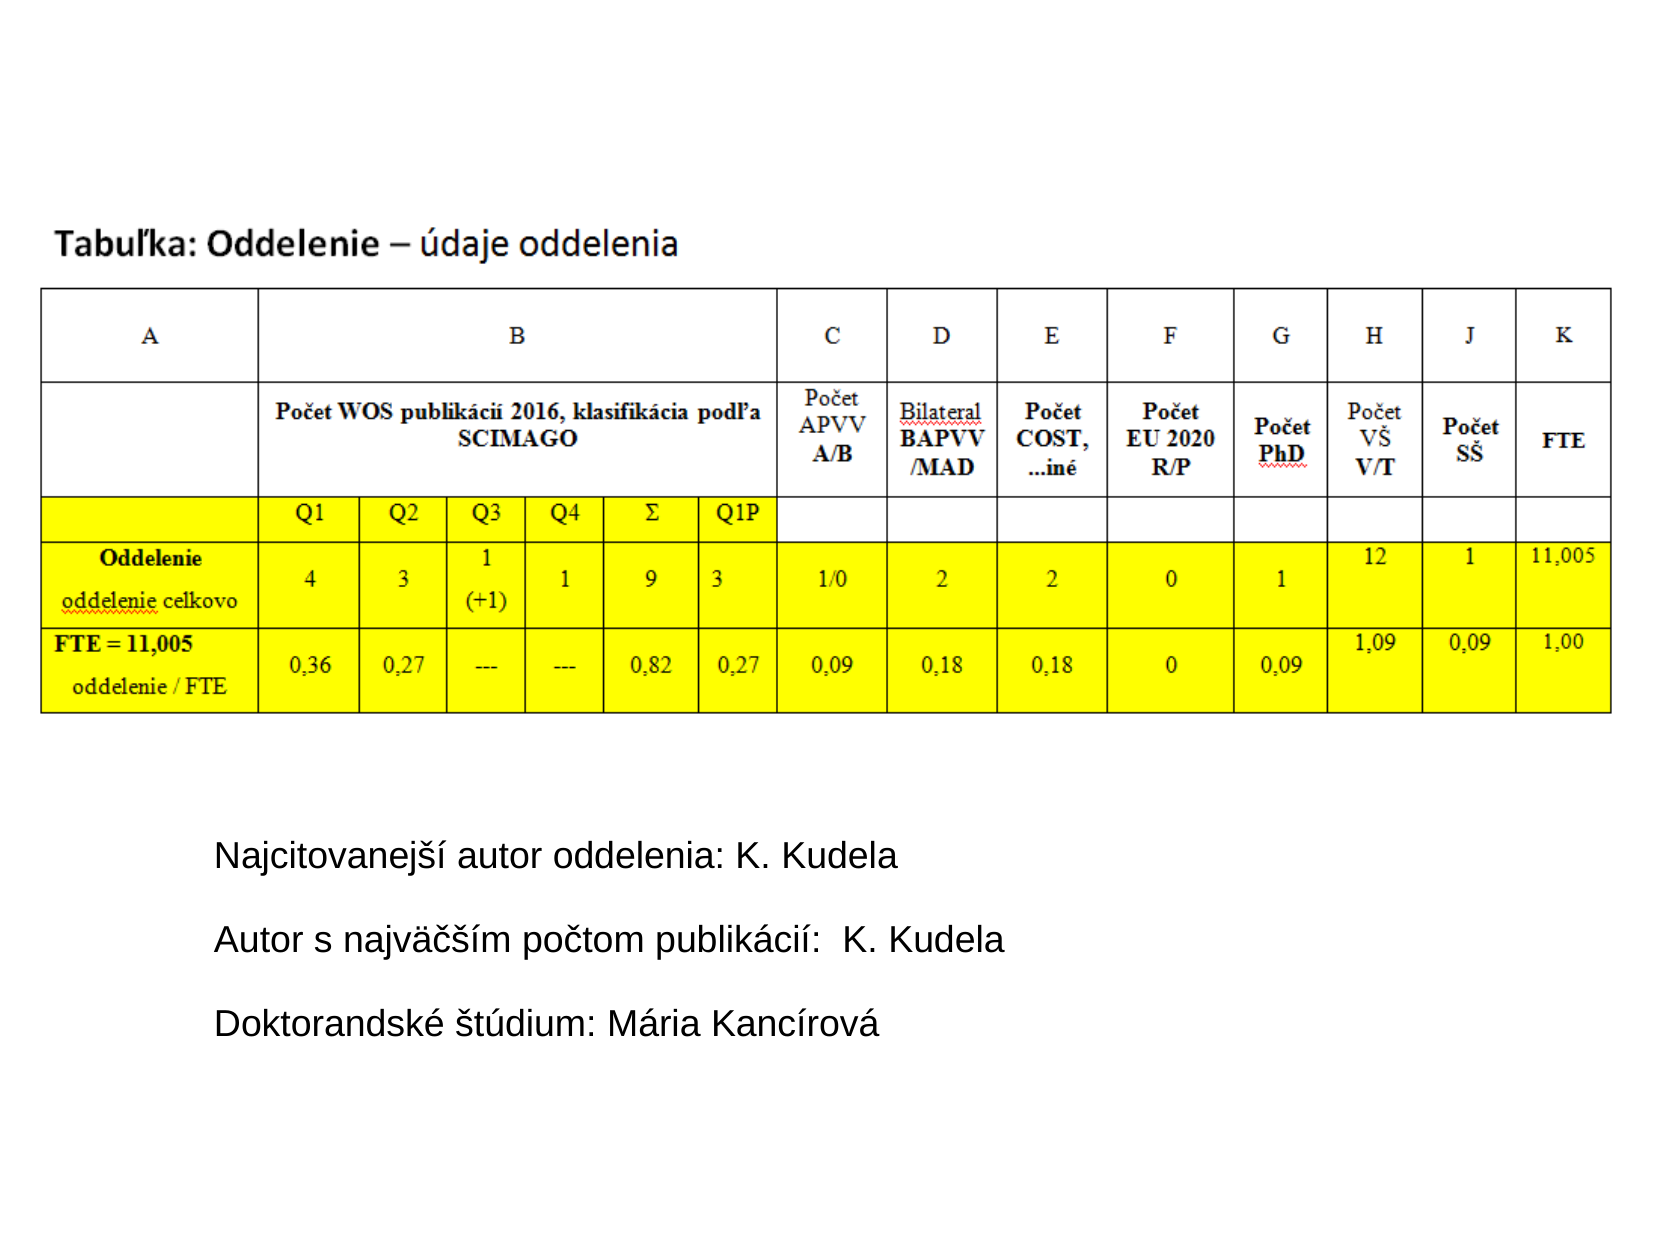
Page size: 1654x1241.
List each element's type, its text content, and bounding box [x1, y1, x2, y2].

text_box Najcitovanejší autor oddelenia: K. Kudela Autor s najväčším počtom publikácií: K. Kudela Doktorandské štúdium: Mária Kancírová [199, 826, 1020, 1136]
picture [24, 205, 1630, 738]
